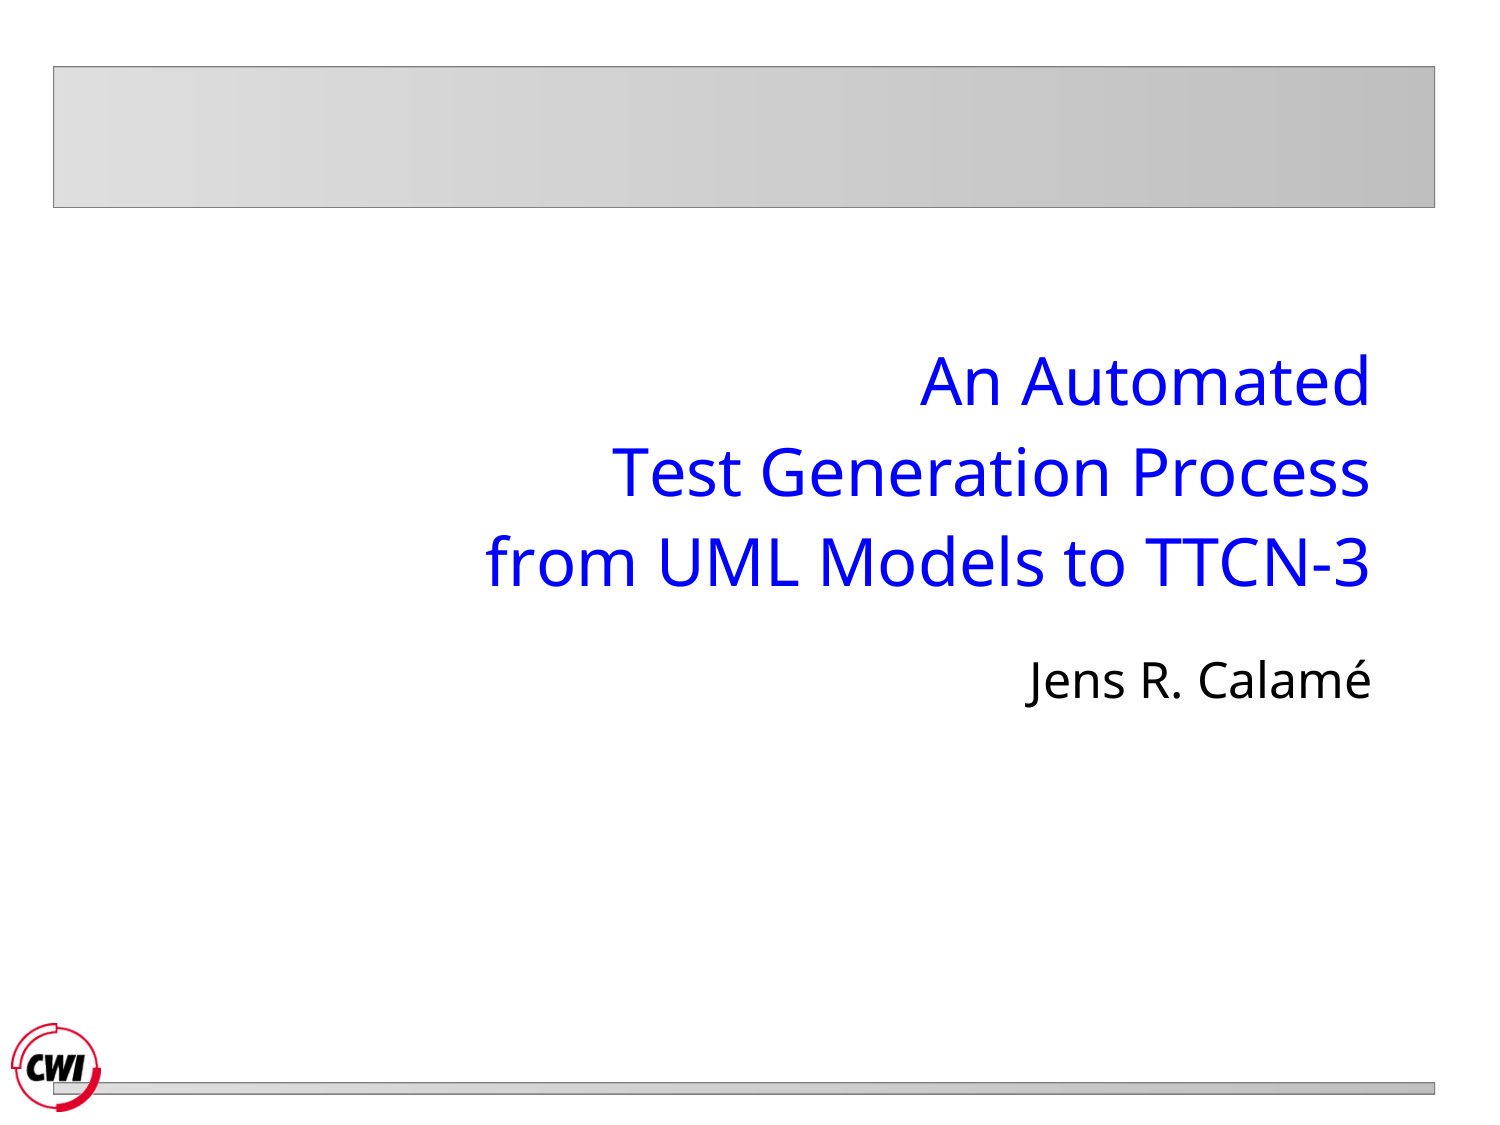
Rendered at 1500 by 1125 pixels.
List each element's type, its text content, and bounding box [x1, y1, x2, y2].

picture [11, 1023, 101, 1112]
title An Automated Test Generation Process from UML Models to TTCN-3 [112, 340, 1388, 600]
subtitle Jens R. Calamé [337, 637, 1388, 926]
